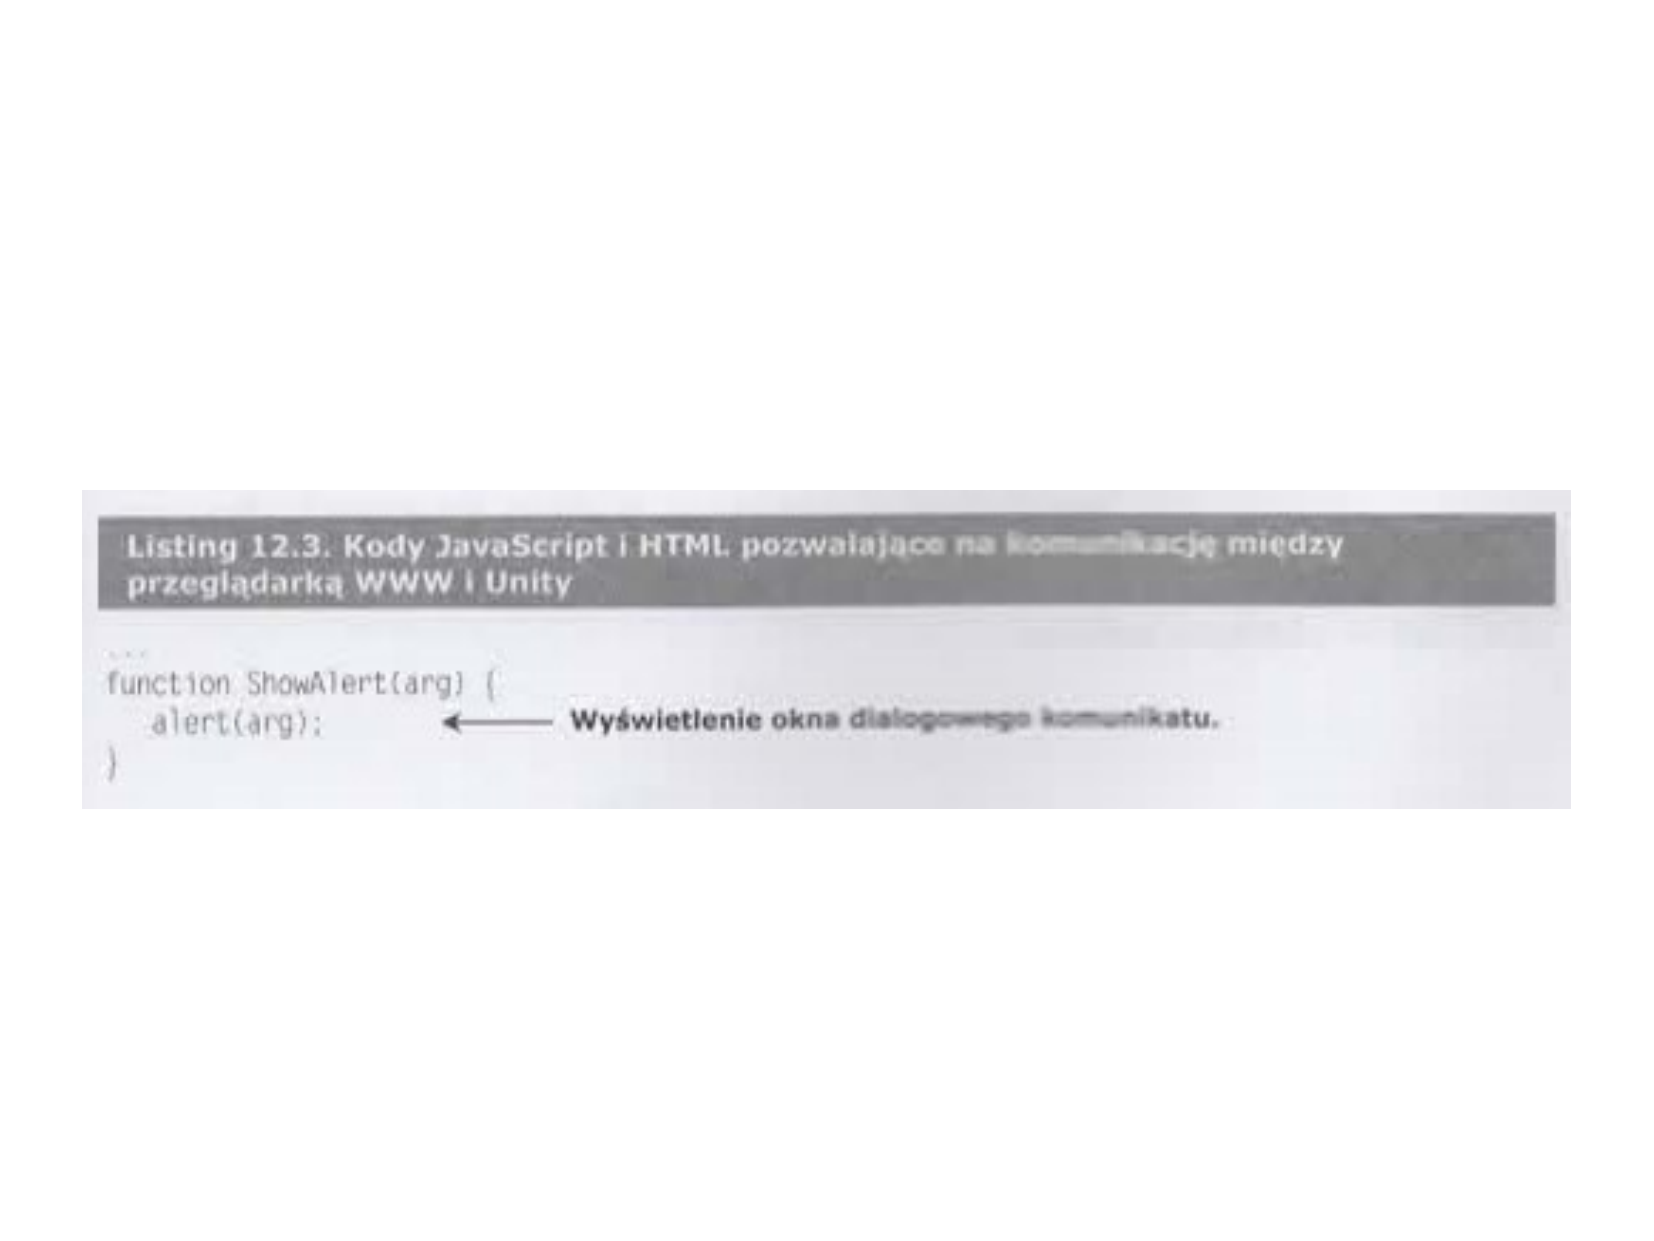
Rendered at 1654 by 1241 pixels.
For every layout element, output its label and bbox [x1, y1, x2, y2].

picture [82, 490, 1571, 809]
